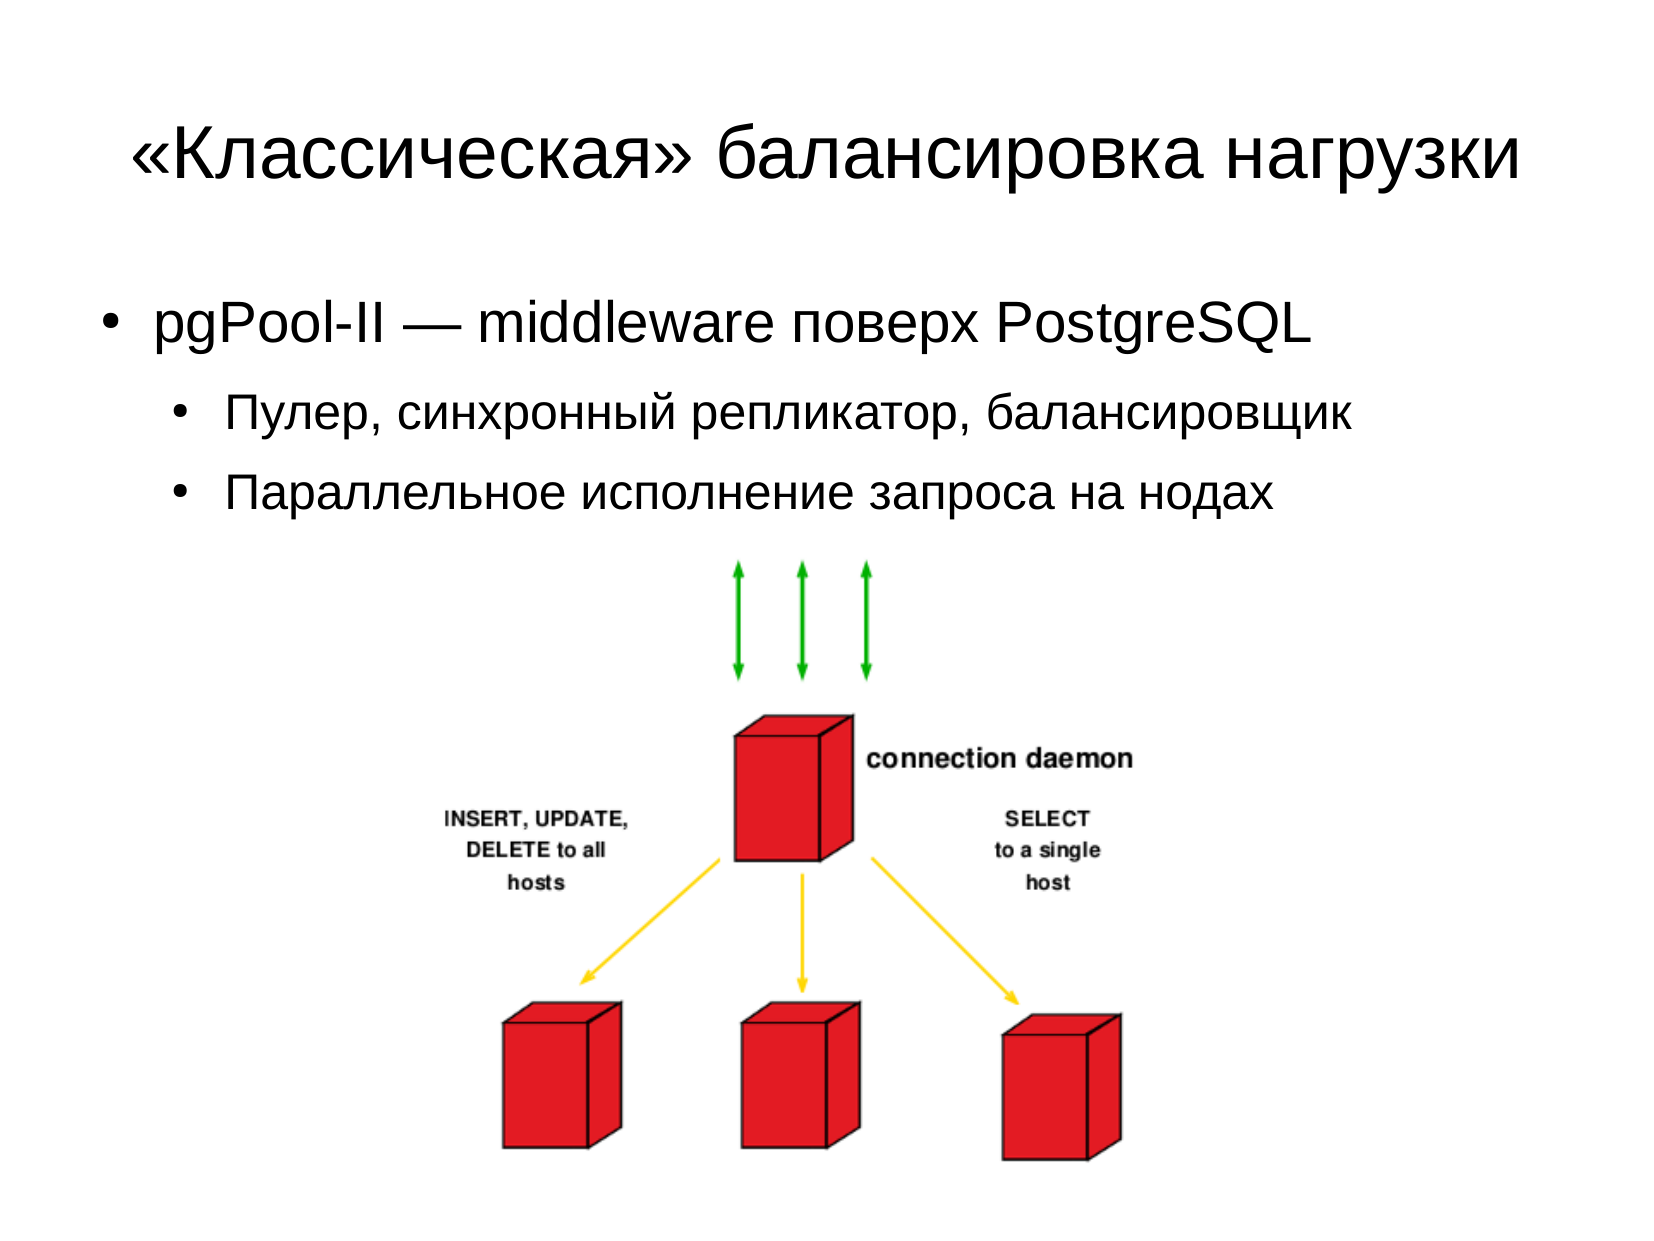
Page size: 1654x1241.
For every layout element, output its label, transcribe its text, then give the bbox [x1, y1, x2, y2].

list pgPool-II — middleware поверх PostgreSQL Пулер, синхронный репликатор, балансировщик Параллельное исполнение запроса на нодах [82, 290, 1571, 1109]
title «Классическая» балансировка нагрузки [82, 49, 1571, 257]
picture [377, 543, 1177, 1194]
